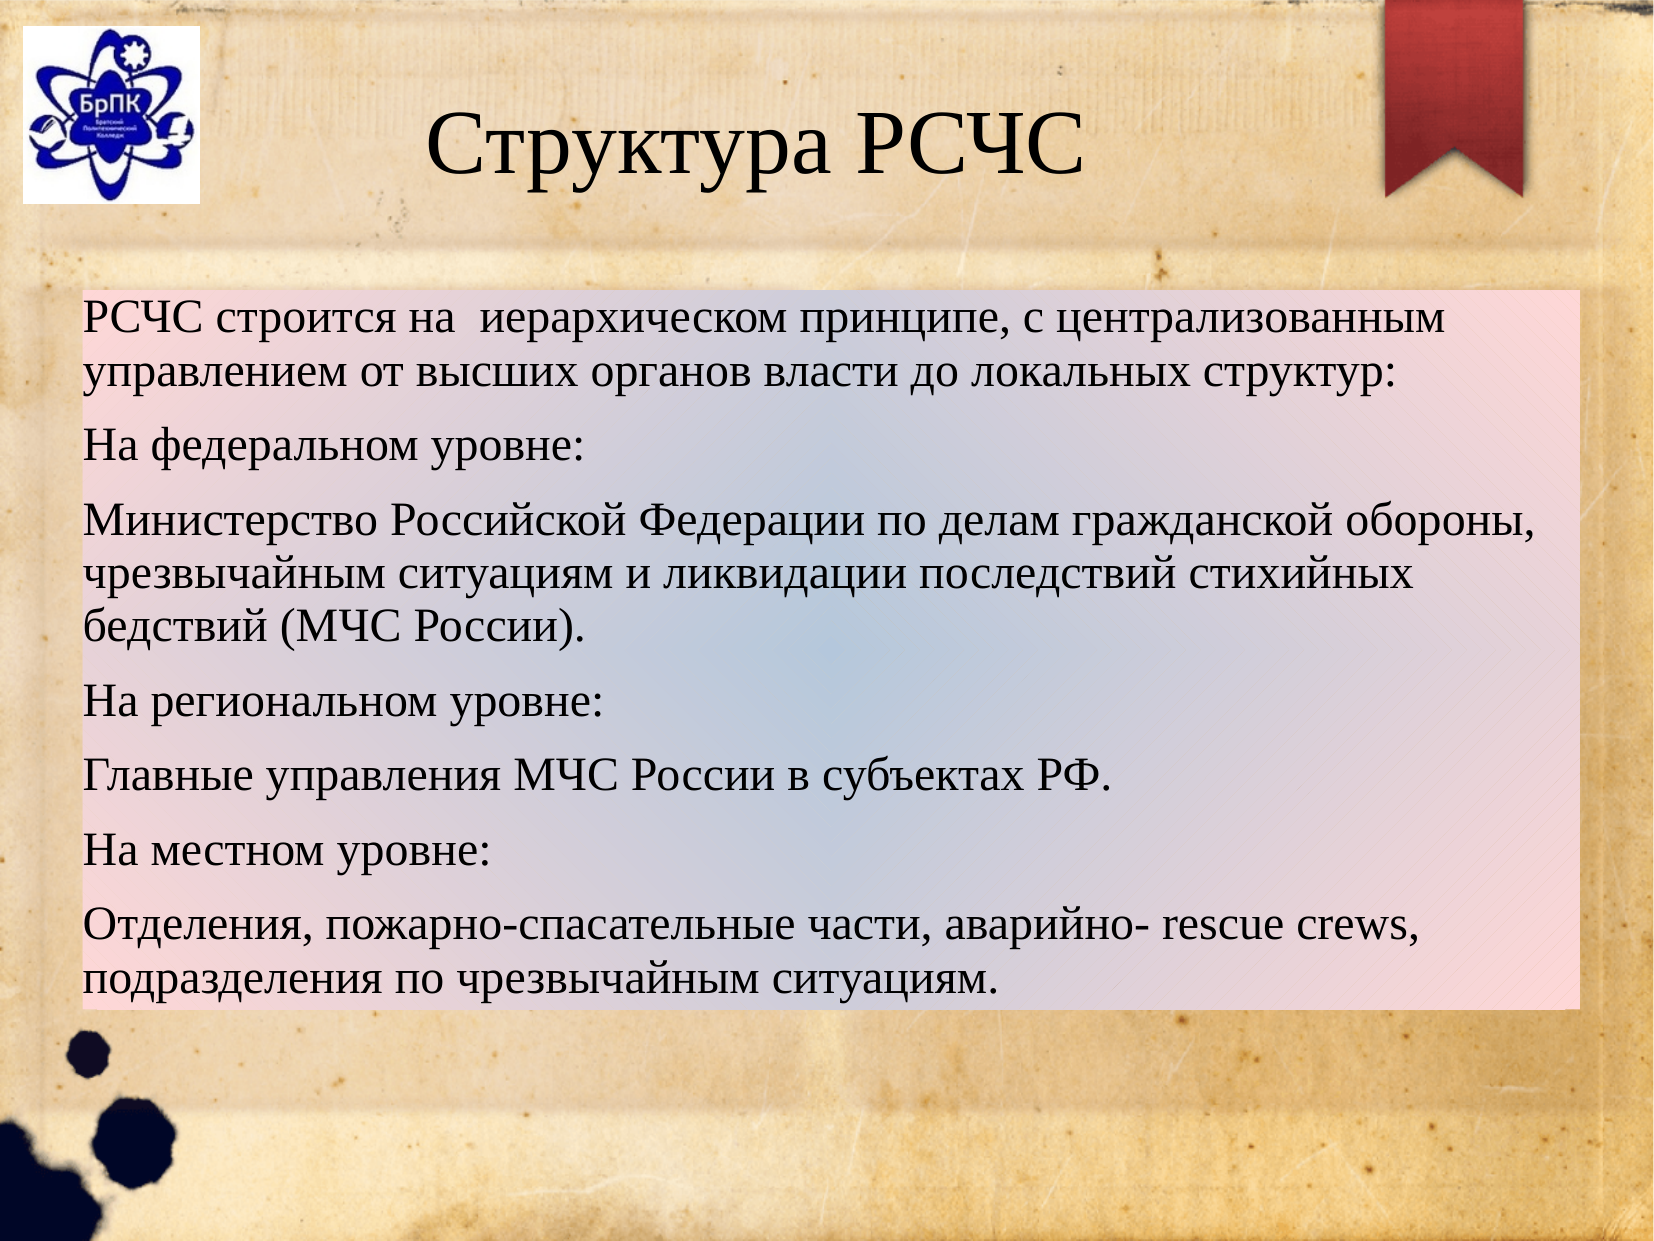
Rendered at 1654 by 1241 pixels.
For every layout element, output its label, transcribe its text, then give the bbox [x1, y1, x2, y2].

list РСЧС строится на иерархическом принципе, с централизованным управлением от высших органов власти до локальных структур: На федеральном уровне: Министерство Российской Федерации по делам гражданской обороны, чрезвычайным ситуациям и ликвидации последствий стихийных бедствий (МЧС России). На региональном уровне: Главные управления МЧС России в субъектах РФ. На местном уровне: Отделения, пожарно-спасательные части, аварийно- rescue crews, подразделения по чрезвычайным ситуациям. [82, 290, 1580, 1010]
title Структура РСЧС [425, 49, 1654, 237]
picture [0, 0, 1654, 1241]
